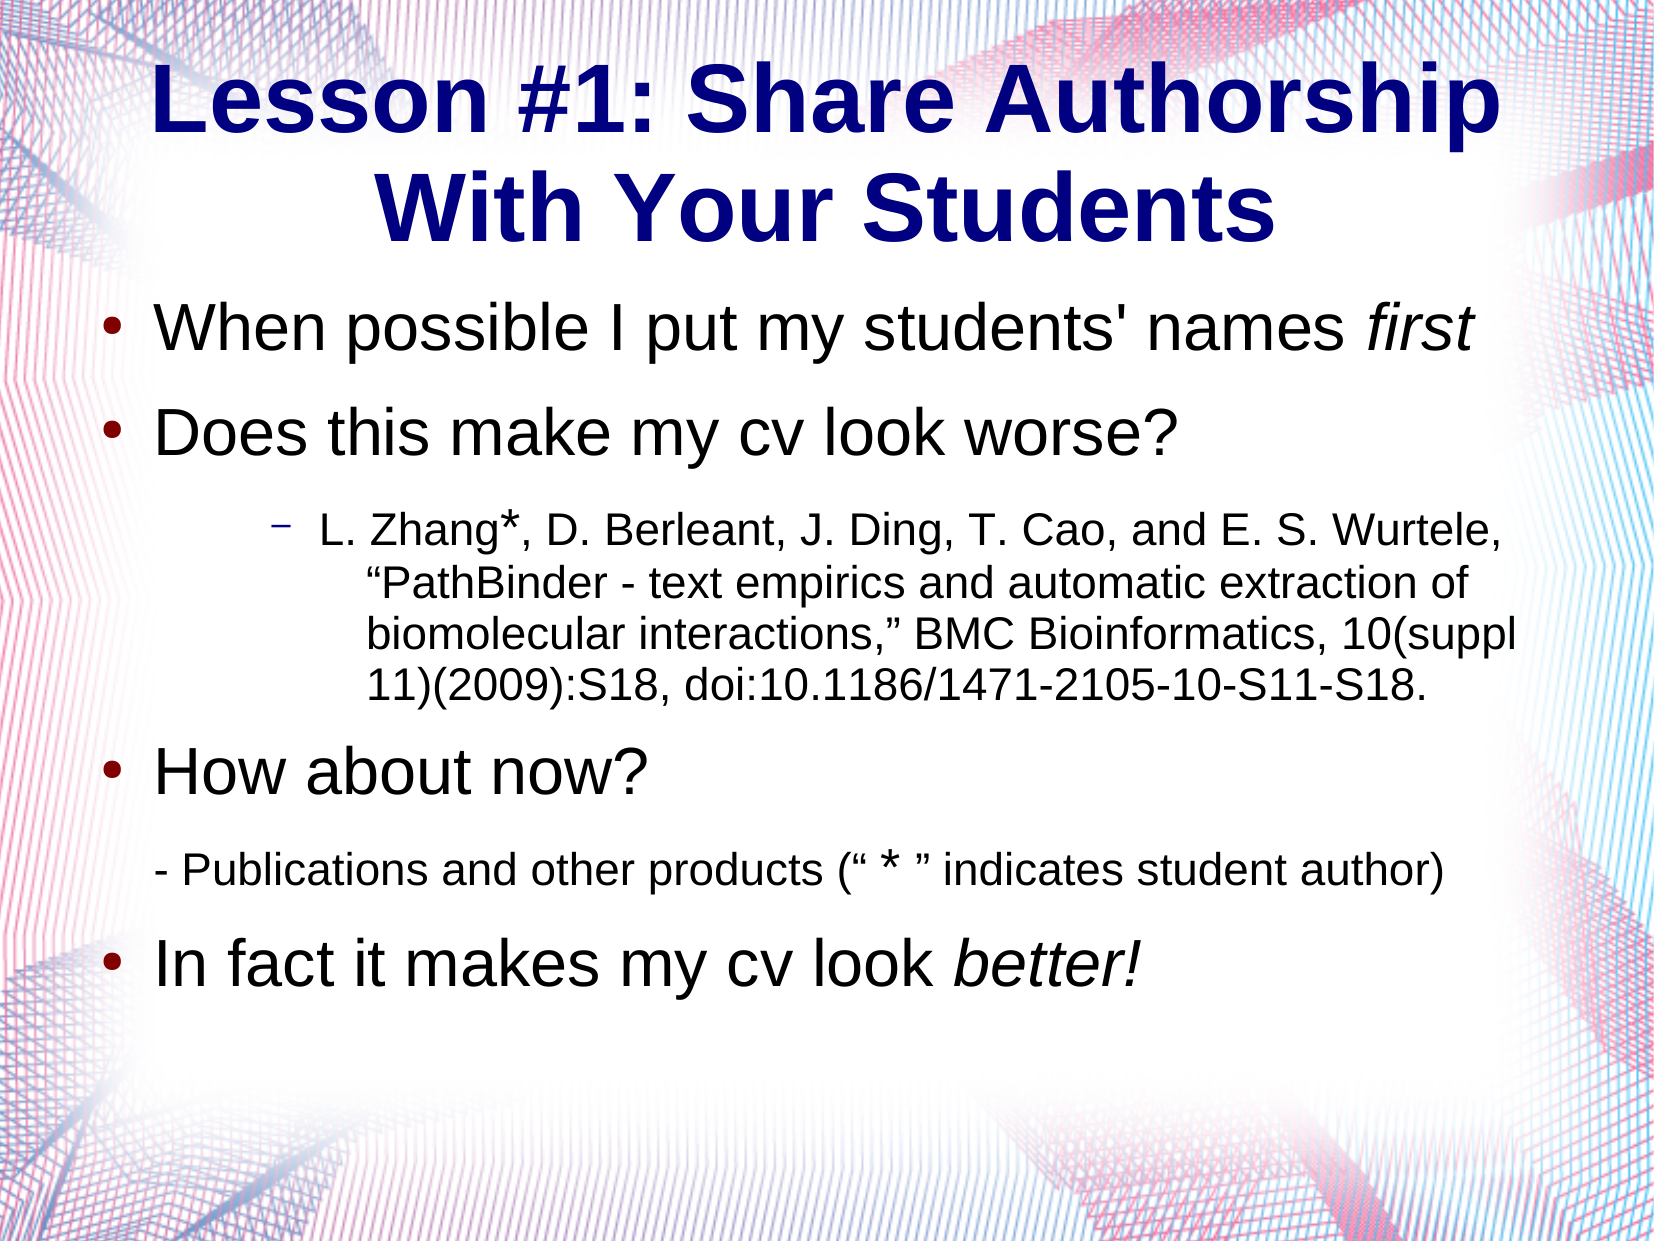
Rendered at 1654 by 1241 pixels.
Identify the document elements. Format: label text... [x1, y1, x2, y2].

list When possible I put my students' names first Does this make my cv look worse? L. Zhang*, D. Berleant, J. Ding, T. Cao, and E. S. Wurtele, “PathBinder - text empirics and automatic extraction of biomolecular interactions,” BMC Bioinformatics, 10(suppl 11)(2009):S18, doi:10.1186/1471-2105-10-S11-S18. How about now? - Publications and other products (“ * ” indicates student author) In fact it makes my cv look better! [82, 290, 1571, 1109]
title Lesson #1: Share Authorship With Your Students [82, 43, 1571, 263]
picture [0, 0, 1654, 1241]
